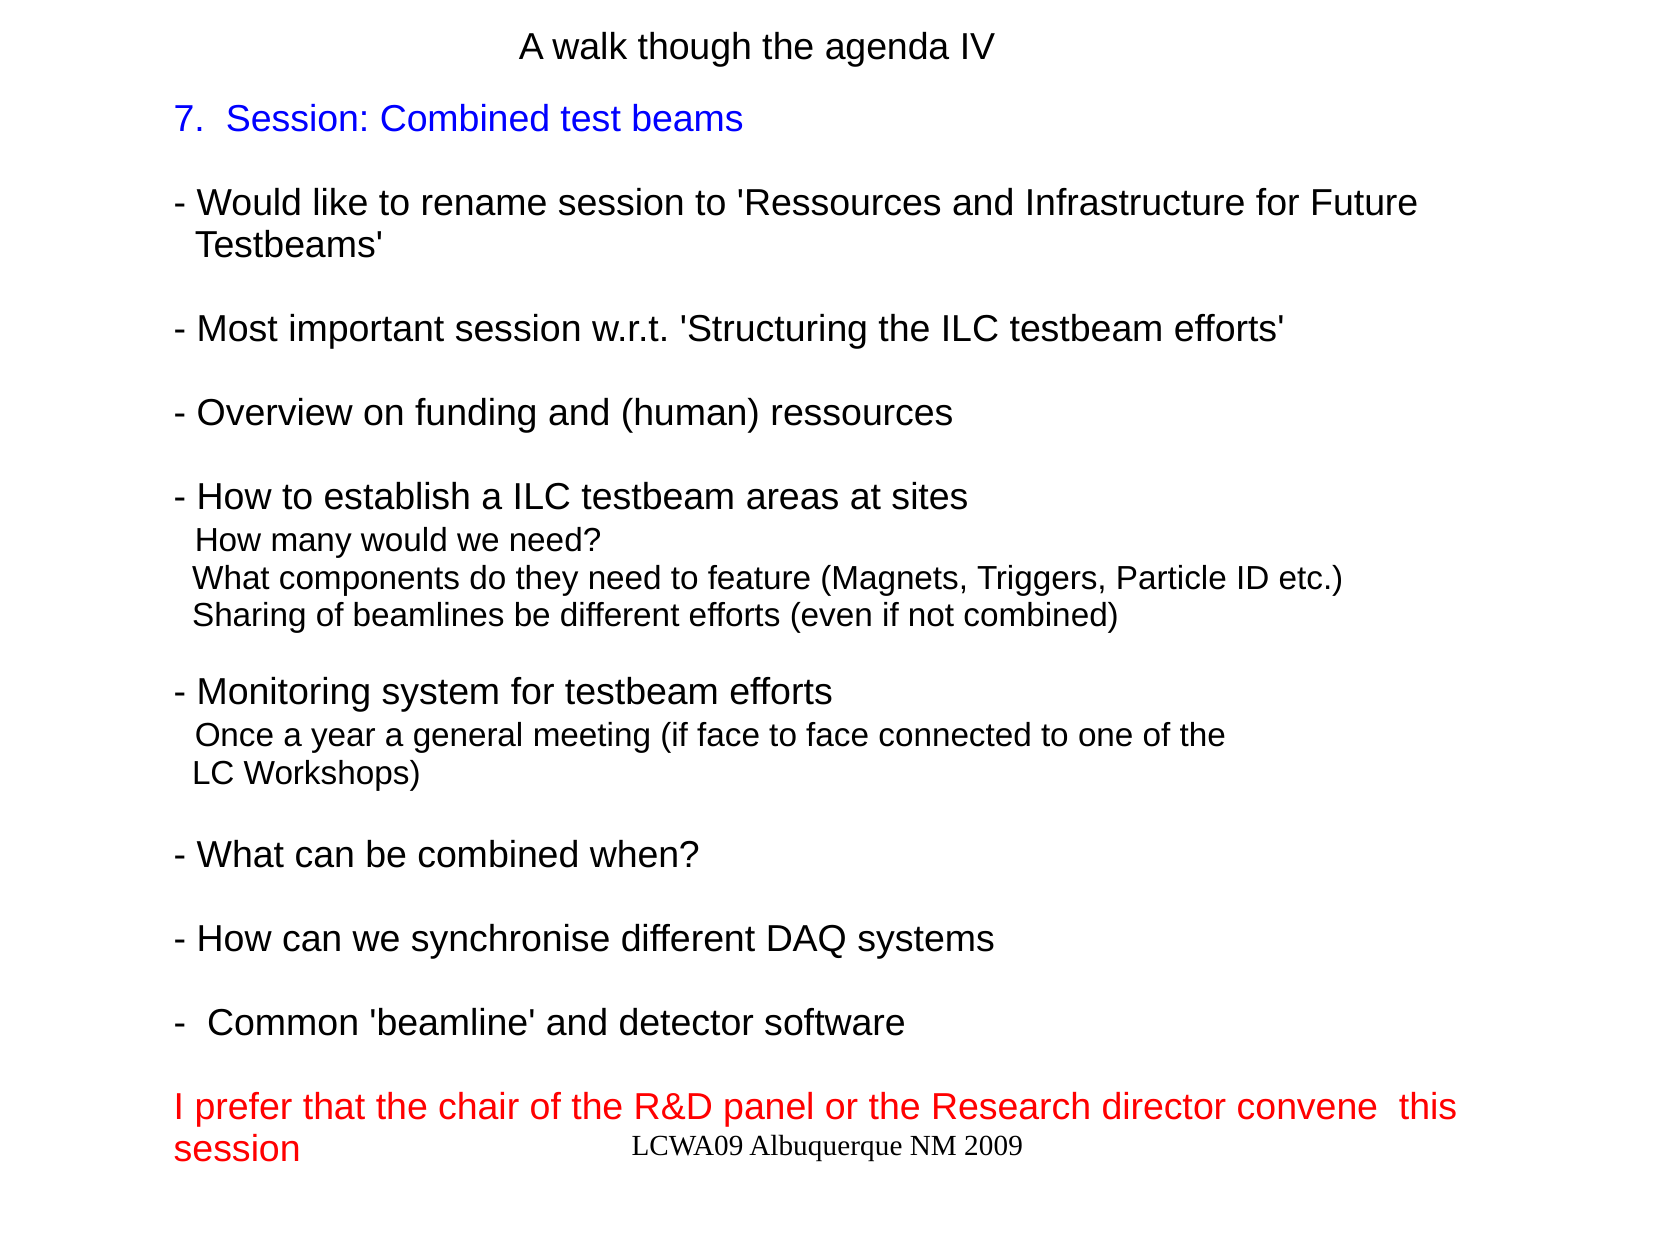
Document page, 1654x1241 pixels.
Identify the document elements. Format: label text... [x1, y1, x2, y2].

text_box 7. Session: Combined test beams - Would like to rename session to 'Ressources and Infrastructure for Future Testbeams' - Most important session w.r.t. 'Structuring the ILC testbeam efforts' - Overview on funding and (human) ressources - How to establish a ILC testbeam areas at sites How many would we need? What components do they need to feature (Magnets, Triggers, Particle ID etc.) Sharing of beamlines be different efforts (even if not combined) - Monitoring system for testbeam efforts Once a year a general meeting (if face to face connected to one of the LC Workshops) - What can be combined when? - How can we synchronise different DAQ systems - Common 'beamline' and detector software I prefer that the chair of the R&D panel or the Research director convene this session [158, 90, 1486, 1220]
text_box A walk though the agenda IV [504, 17, 1012, 75]
